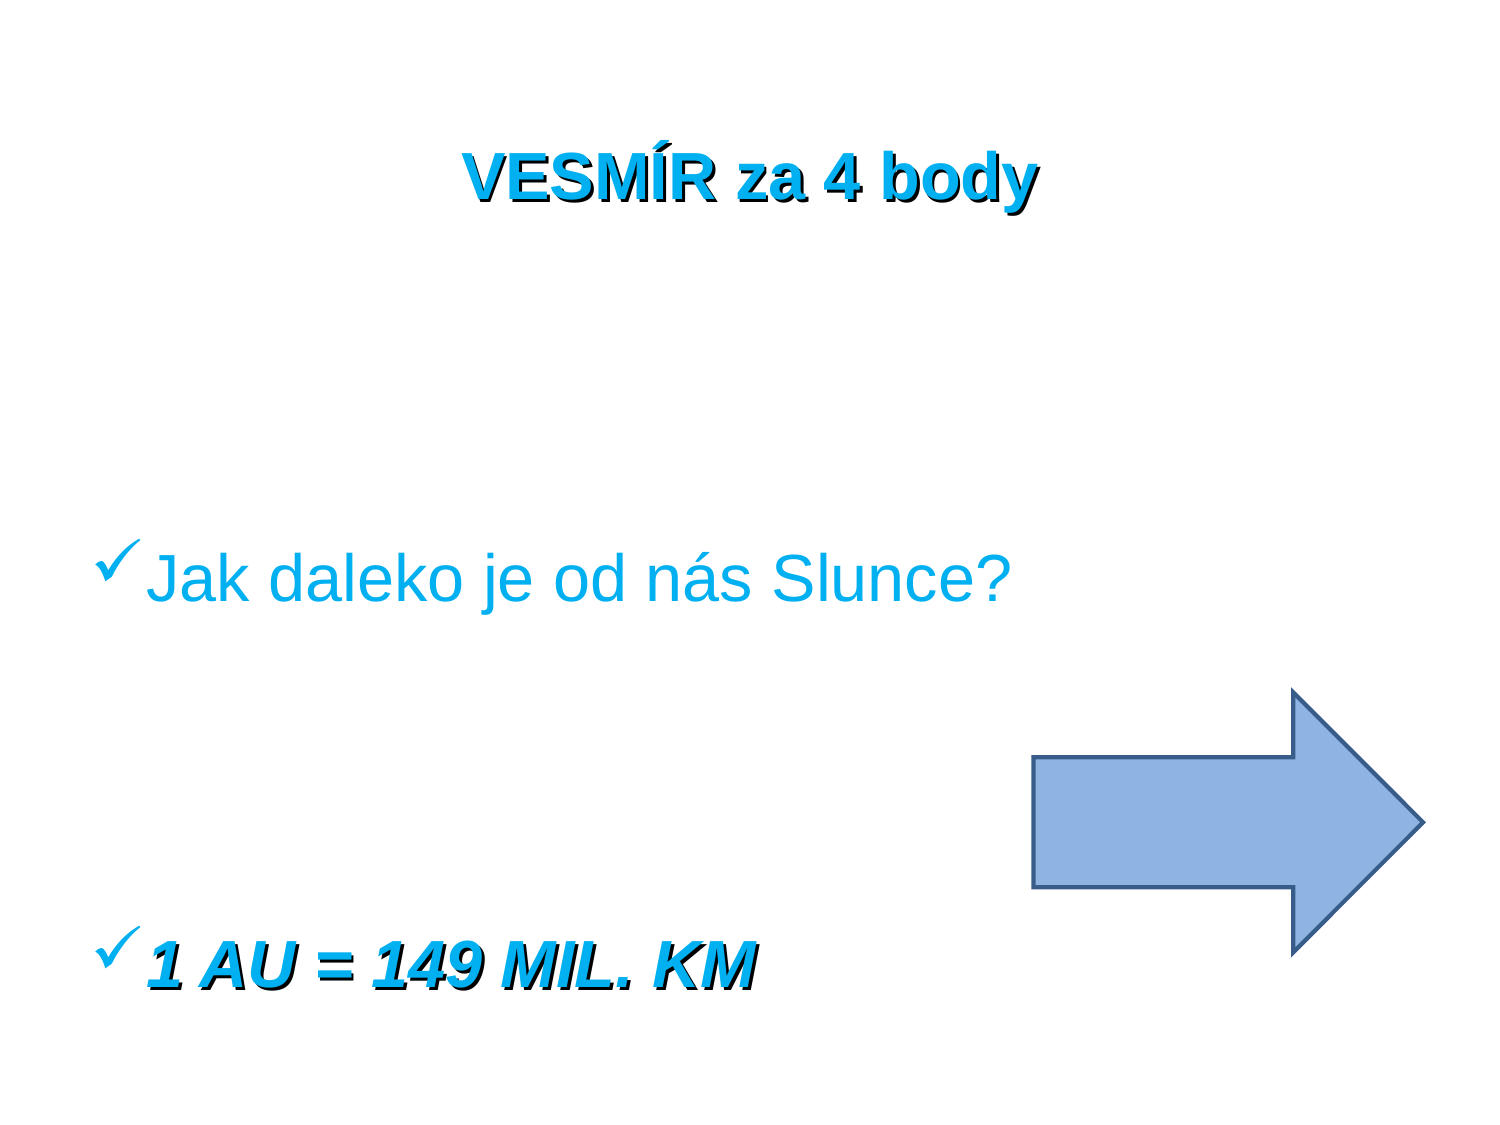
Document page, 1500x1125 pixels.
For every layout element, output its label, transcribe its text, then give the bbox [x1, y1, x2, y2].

title VESMÍR za 4 body [75, 113, 1426, 233]
list Jak daleko je od nás Slunce? 1 AU = 149 MIL. KM [75, 527, 1426, 1079]
text_box [1033, 692, 1424, 953]
